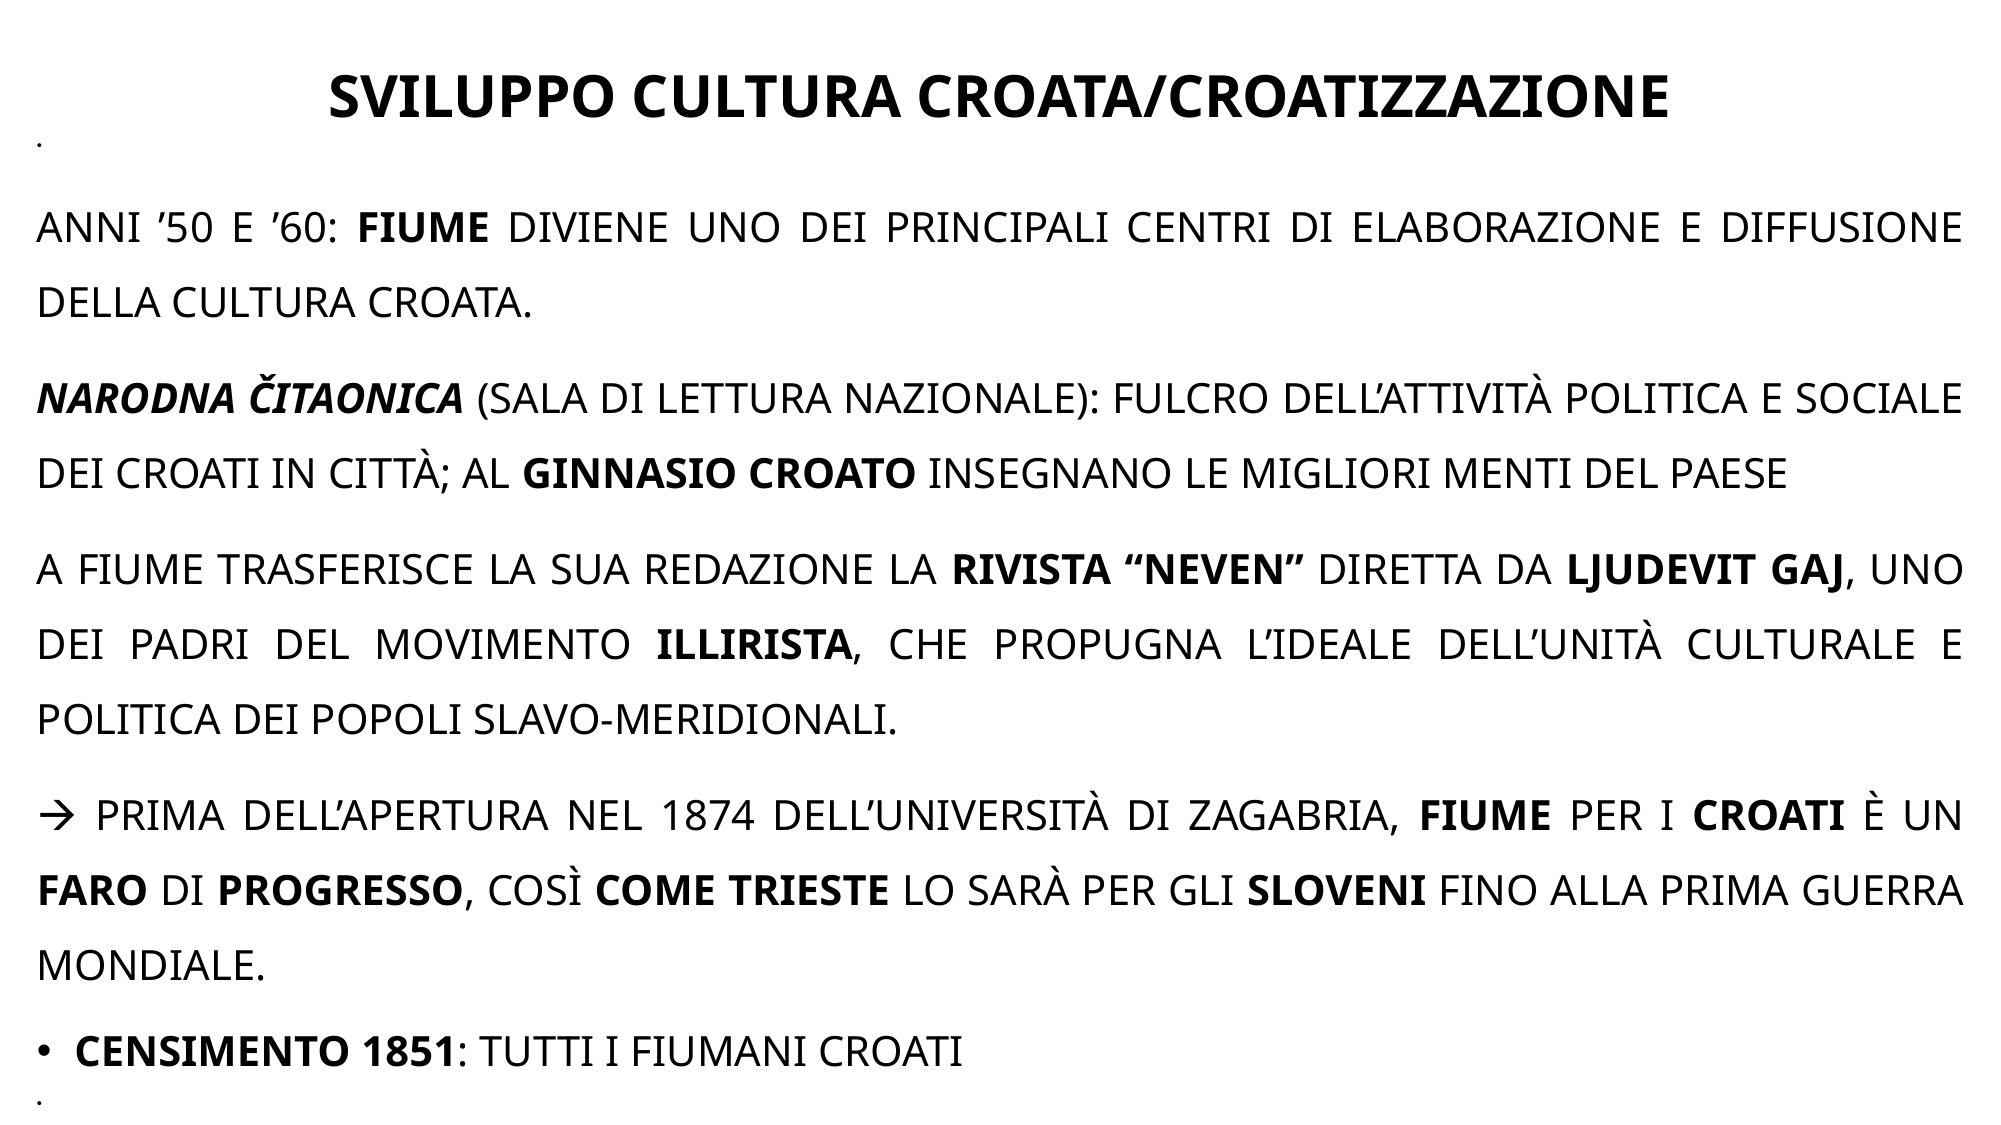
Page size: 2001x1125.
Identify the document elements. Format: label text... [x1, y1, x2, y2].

title SVILUPPO CULTURA CROATA/CROATIZZAZIONE [137, 59, 1863, 129]
list ANNI ’50 E ’60: FIUME DIVIENE UNO DEI PRINCIPALI CENTRI DI ELABORAZIONE E DIFFUSIONE DELLA CULTURA CROATA. NARODNA ČITAONICA (SALA DI LETTURA NAZIONALE): FULCRO DELL’ATTIVITÀ POLITICA E SOCIALE DEI CROATI IN CITTÀ; AL GINNASIO CROATO INSEGNANO LE MIGLIORI MENTI DEL PAESE A FIUME TRASFERISCE LA SUA REDAZIONE LA RIVISTA “NEVEN” DIRETTA DA LJUDEVIT GAJ, UNO DEI PADRI DEL MOVIMENTO ILLIRISTA, CHE PROPUGNA L’IDEALE DELL’UNITÀ CULTURALE E POLITICA DEI POPOLI SLAVO-MERIDIONALI.  PRIMA DELL’APERTURA NEL 1874 DELL’UNIVERSITÀ DI ZAGABRIA, FIUME PER I CROATI È UN FARO DI PROGRESSO, COSÌ COME TRIESTE LO SARÀ PER GLI SLOVENI FINO ALLA PRIMA GUERRA MONDIALE. CENSIMENTO 1851: TUTTI I FIUMANI CROATI [21, 129, 1985, 1103]
